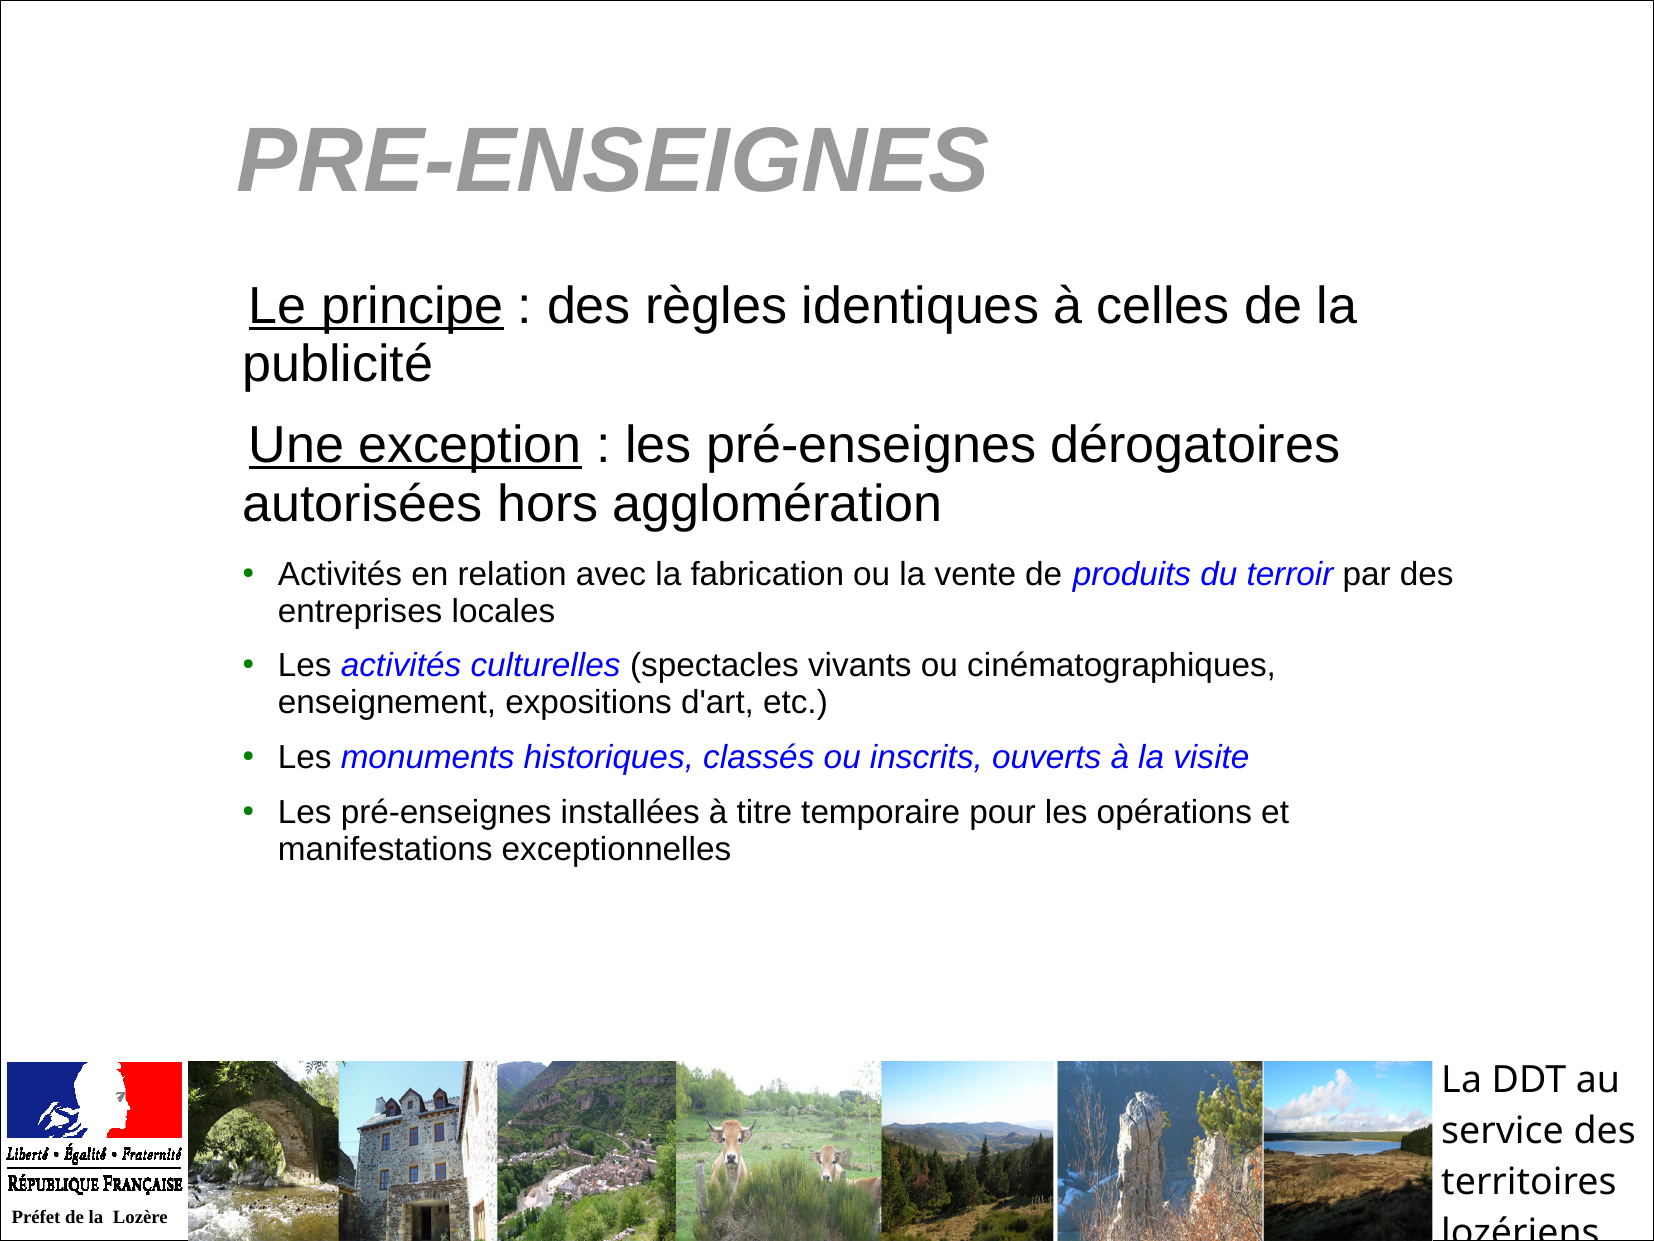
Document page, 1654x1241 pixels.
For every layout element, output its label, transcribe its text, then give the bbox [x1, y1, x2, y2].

list Le principe : des règles identiques à celles de la publicité Une exception : les pré-enseignes dérogatoires autorisées hors agglomération Activités en relation avec la fabrication ou la vente de produits du terroir par des entreprises locales Les activités culturelles (spectacles vivants ou cinématographiques, enseignement, expositions d'art, etc.) Les monuments historiques, classés ou inscrits, ouverts à la visite Les pré-enseignes installées à titre temporaire pour les opérations et manifestations exceptionnelles [242, 276, 1497, 991]
picture [6, 1059, 183, 1195]
picture [188, 1061, 1433, 1241]
title PRE-ENSEIGNES [236, 85, 1447, 234]
